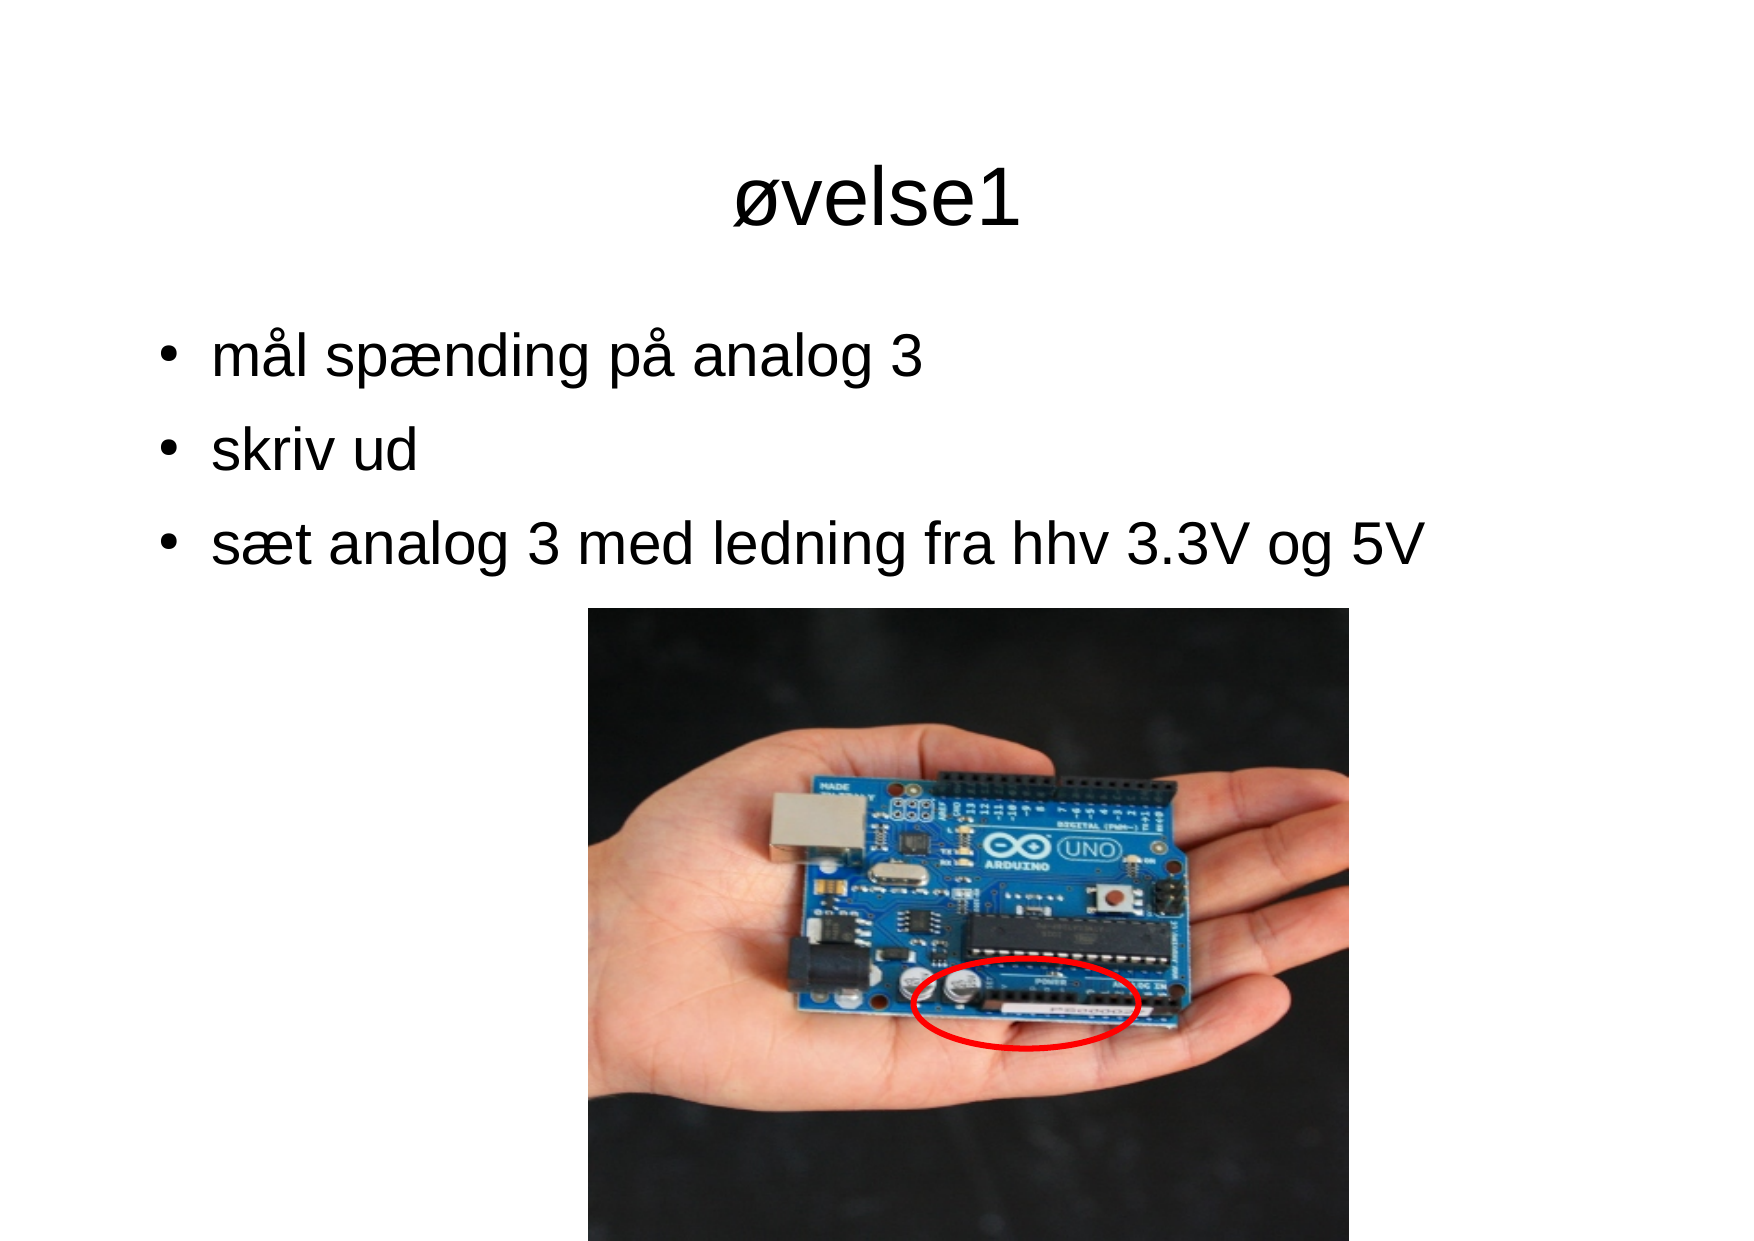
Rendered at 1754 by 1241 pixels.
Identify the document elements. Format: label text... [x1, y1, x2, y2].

picture [588, 608, 1349, 1241]
title øvelse1 [140, 103, 1614, 291]
list mål spænding på analog 3 skriv ud sæt analog 3 med ledning fra hhv 3.3V og 5V [140, 321, 1614, 1119]
